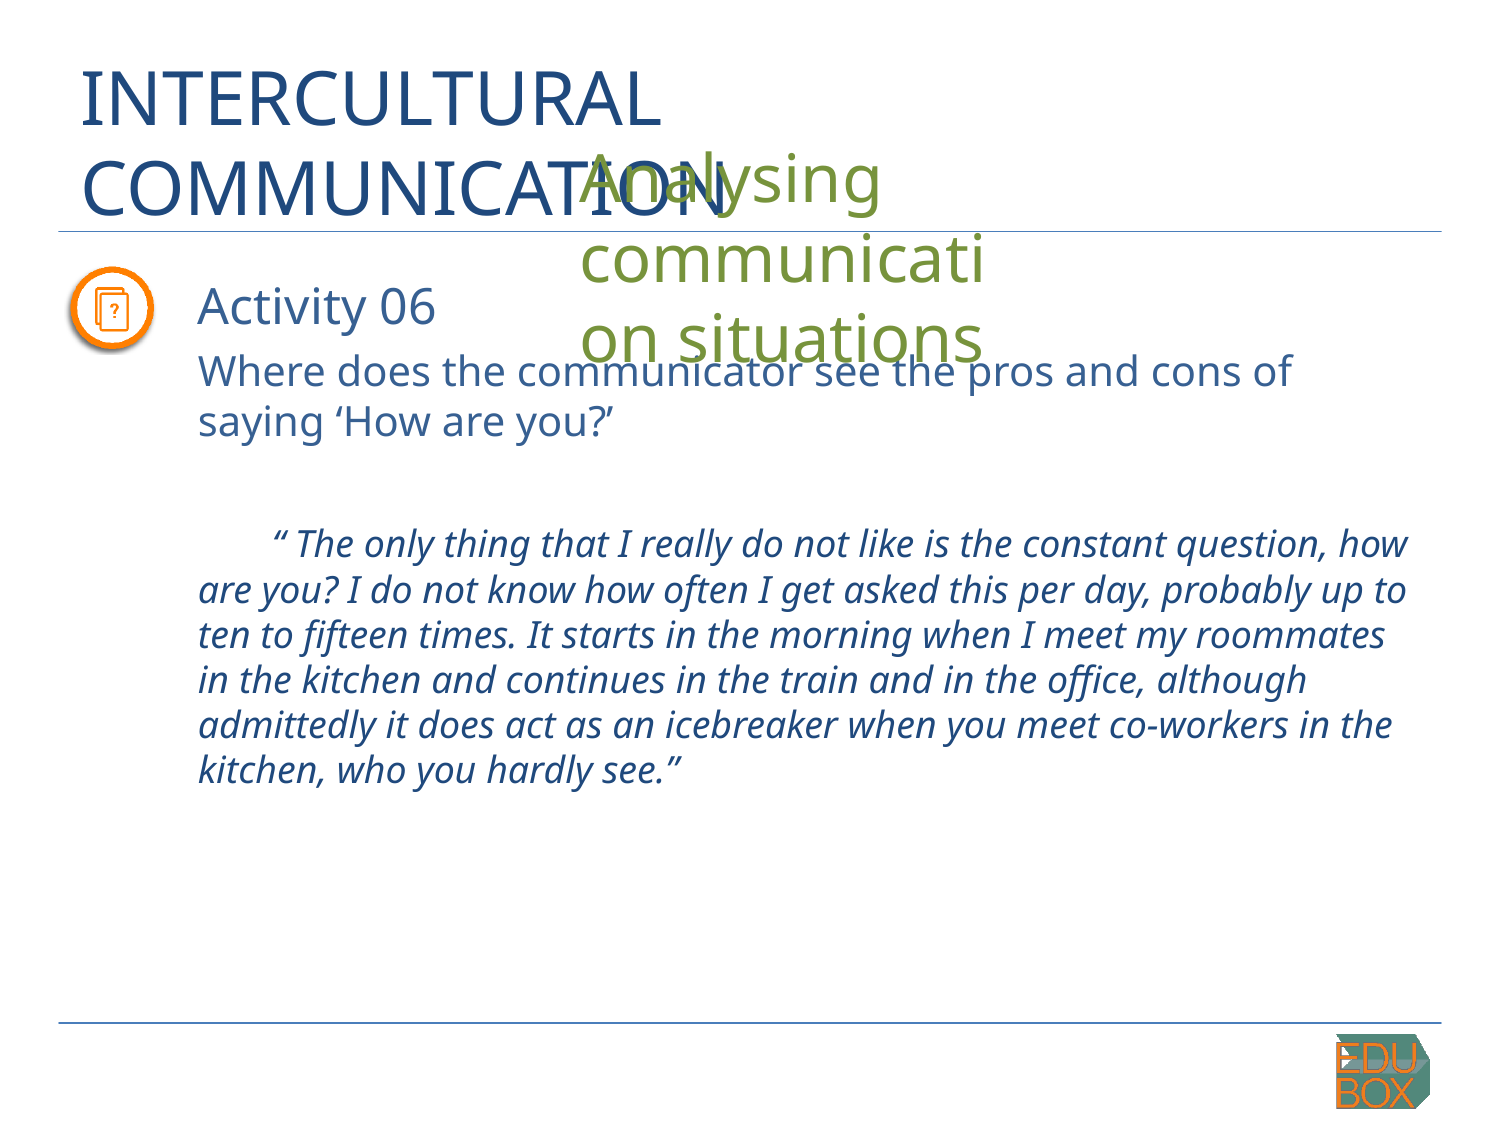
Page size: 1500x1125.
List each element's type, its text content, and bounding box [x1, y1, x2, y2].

title INTERCULTURAL COMMUNICATION [64, 42, 1412, 153]
picture [1328, 1028, 1437, 1114]
list Analysing communication situations [64, 127, 1294, 247]
list Activity 06 Where does the communicator see the pros and cons of saying ‘How are you?’ “ The only thing that I really do not like is the constant question, how are you? I do not know how often I get asked this per day, probably up to ten to fifteen times. It starts in the morning when I meet my roommates in the kitchen and continues in the train and in the office, although admittedly it does act as an icebreaker when you meet co-workers in the kitchen, who you hardly see.” [183, 267, 1441, 1017]
picture [64, 260, 160, 355]
